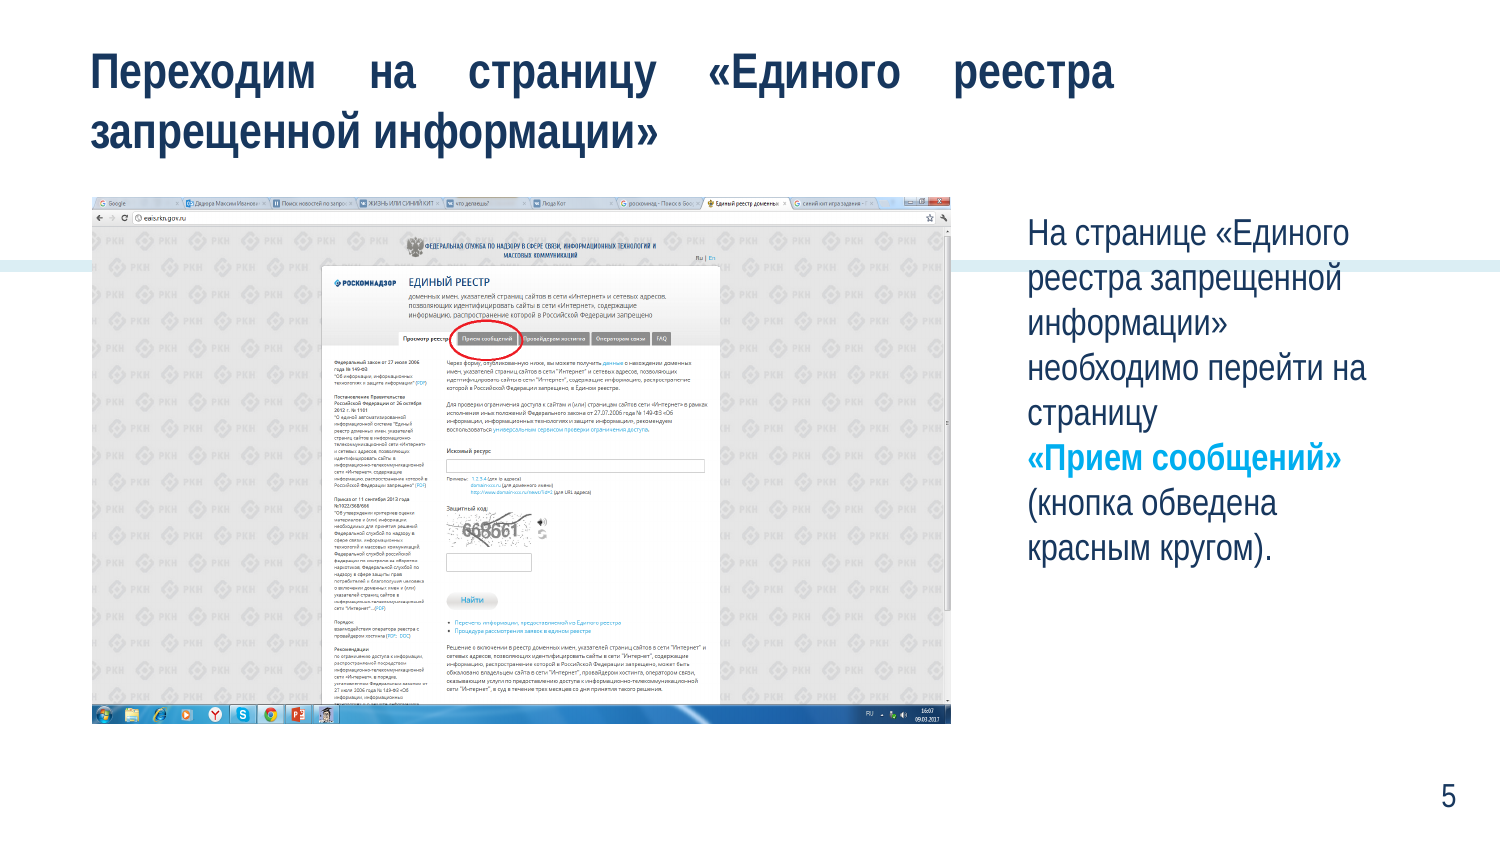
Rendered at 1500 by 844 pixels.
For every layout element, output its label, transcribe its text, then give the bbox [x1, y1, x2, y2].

picture [92, 197, 951, 724]
text_box Переходим на страницу «Единого реестра запрещенной информации» [75, 33, 1130, 165]
slide_number <номер> [1355, 766, 1472, 827]
text_box На странице «Единого реестра запрещенной информации» необходимо перейти на страницу «Прием сообщений» (кнопка обведена красным кругом). [998, 200, 1403, 576]
